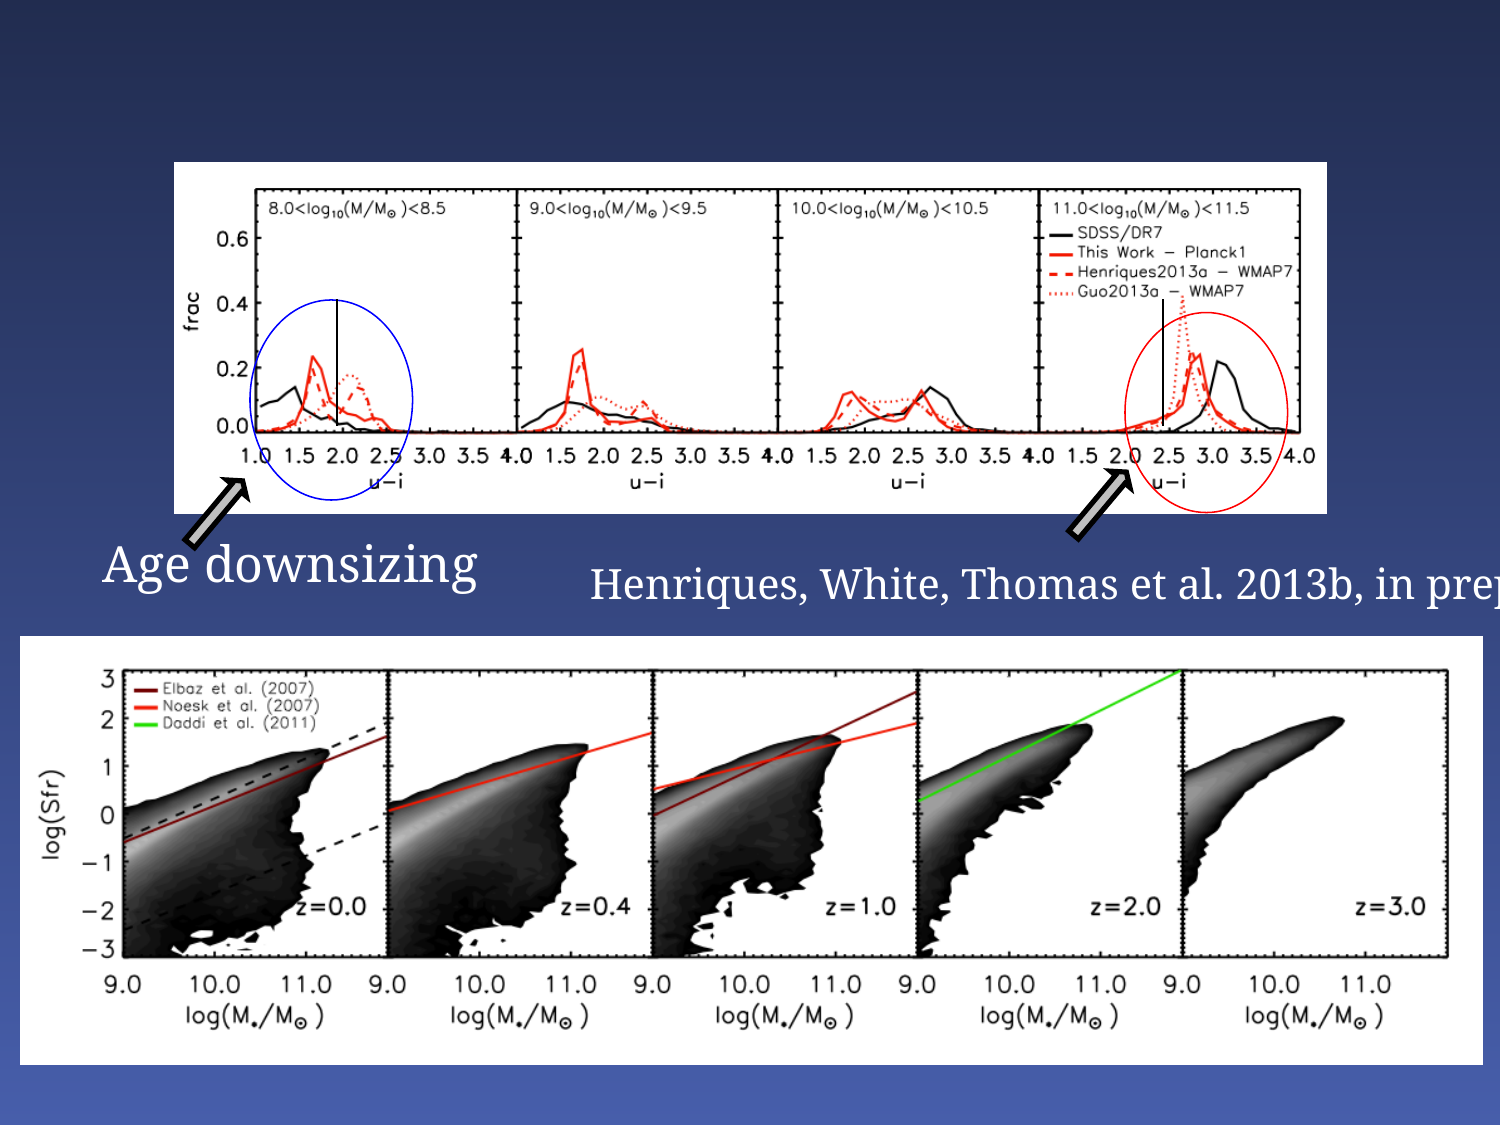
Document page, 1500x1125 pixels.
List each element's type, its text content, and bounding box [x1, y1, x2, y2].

picture [174, 162, 1327, 514]
text_box Henriques, White, Thomas et al. 2013b, in prep [575, 549, 1500, 616]
text_box [185, 479, 247, 548]
picture [1126, 314, 1286, 511]
picture [20, 636, 1483, 1065]
text_box Age downsizing [87, 524, 494, 601]
text_box [1068, 471, 1130, 539]
